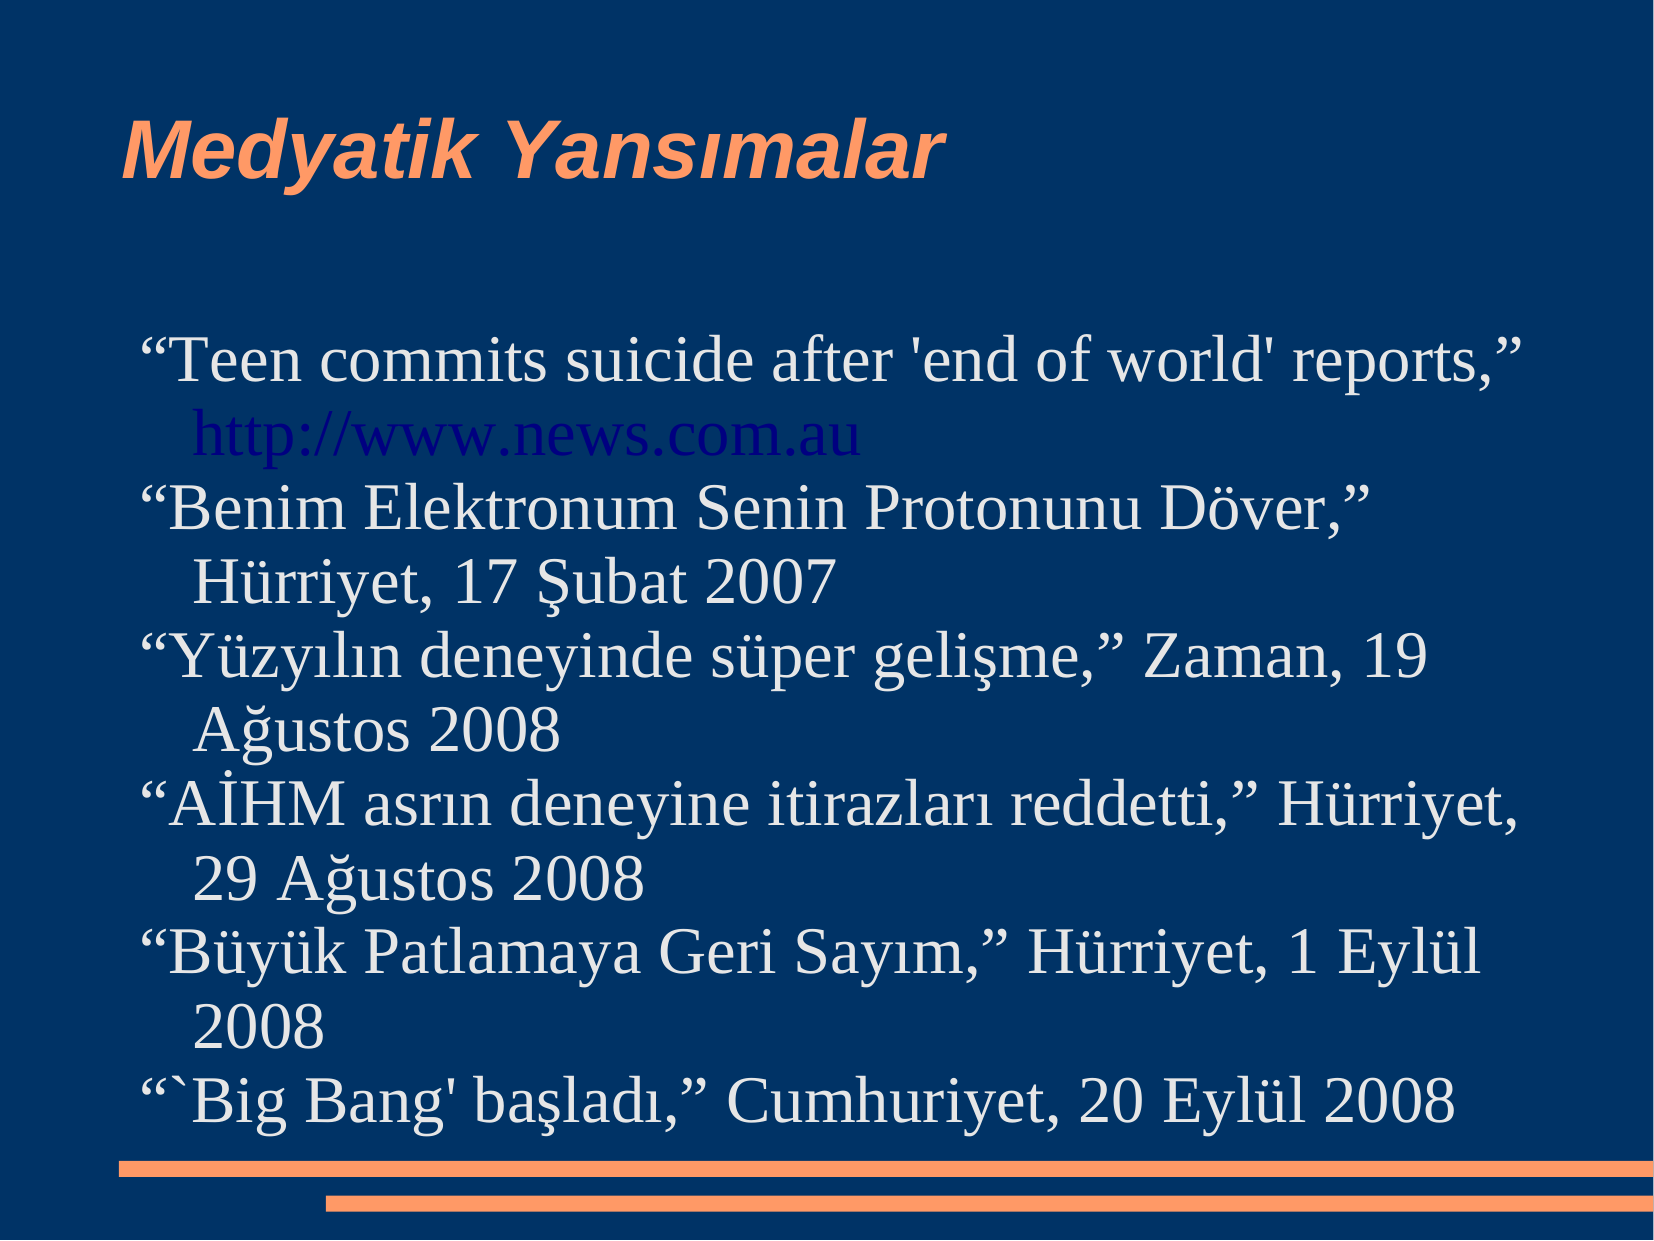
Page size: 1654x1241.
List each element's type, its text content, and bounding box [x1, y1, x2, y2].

list “Teen commits suicide after 'end of world' reports,” http://www.news.com.au “Benim Elektronum Senin Protonunu Döver,” Hürriyet, 17 Şubat 2007 “Yüzyılın deneyinde süper gelişme,” Zaman, 19 Ağustos 2008 “AİHM asrın deneyine itirazları reddetti,” Hürriyet, 29 Ağustos 2008 “Büyük Patlamaya Geri Sayım,” Hürriyet, 1 Eylül 2008 “`Big Bang' başladı,” Cumhuriyet, 20 Eylül 2008 [121, 322, 1561, 1167]
title Medyatik Yansımalar [121, 53, 1534, 247]
